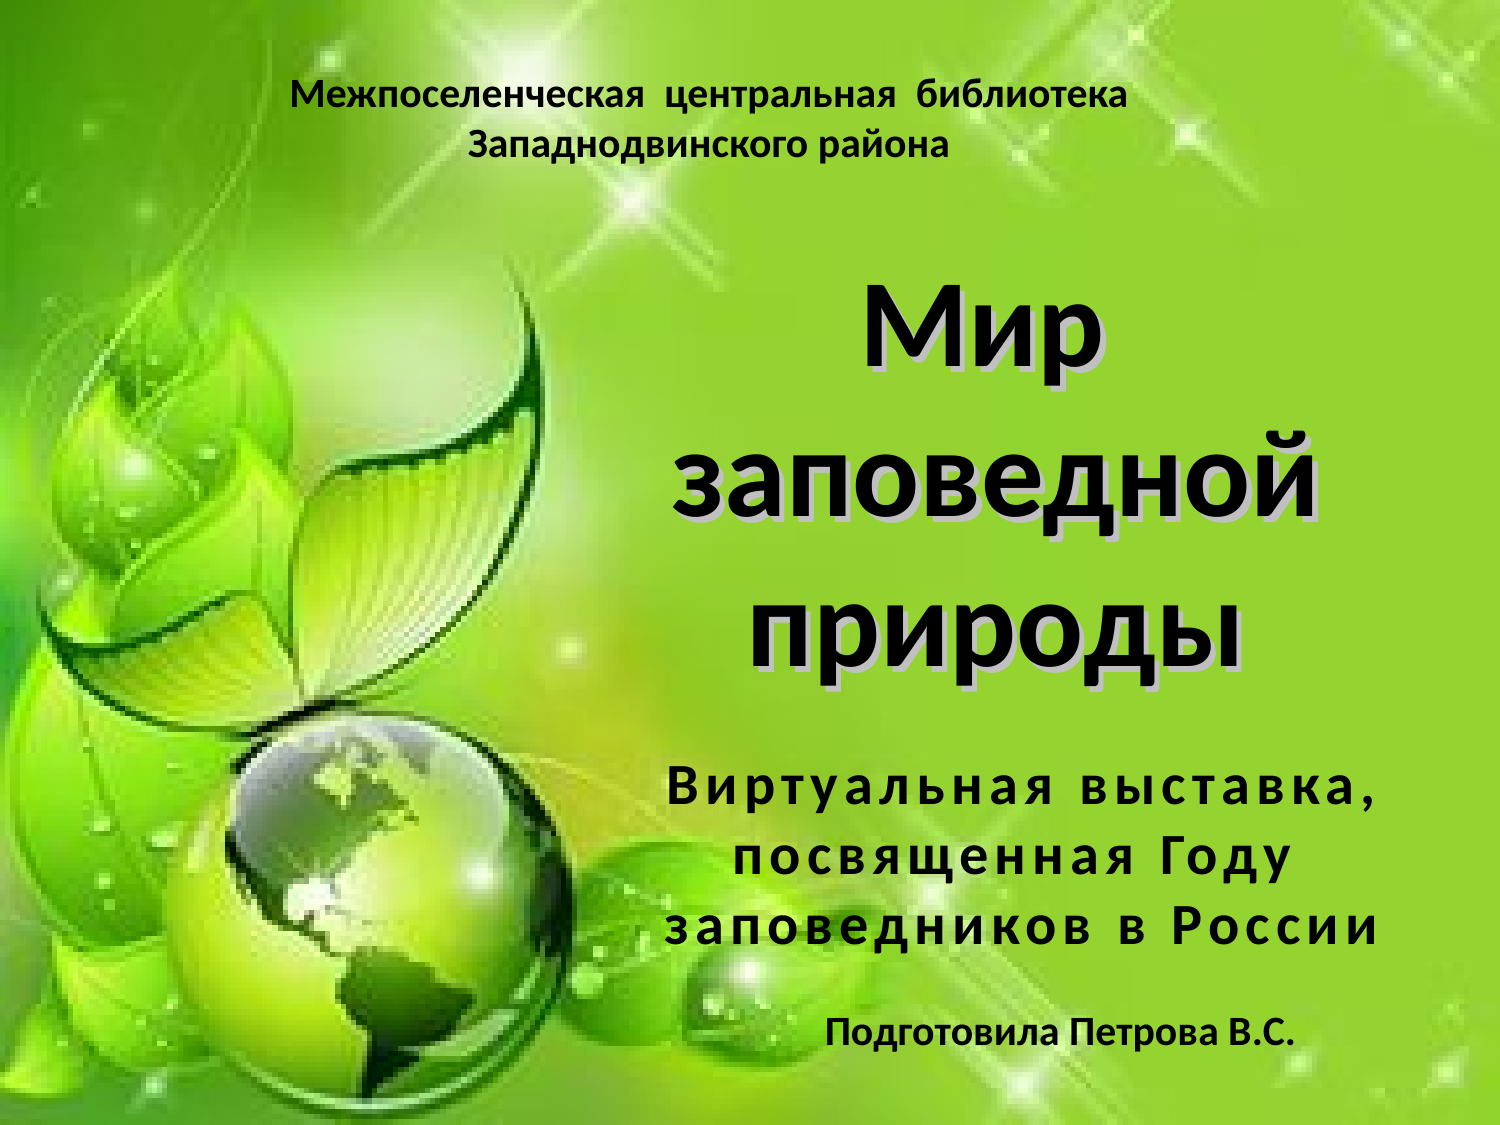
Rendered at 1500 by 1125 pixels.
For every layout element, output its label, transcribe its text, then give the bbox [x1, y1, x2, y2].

picture [0, 0, 1500, 1125]
text_box Межпоселенческая центральная библиотека Западнодвинского района [176, 59, 1242, 174]
text_box Мир заповедной природы [516, 234, 1477, 699]
text_box Подготовила Петрова В.С. [715, 996, 1406, 1061]
text_box Виртуальная выставка, посвященная Году заповедников в России [649, 738, 1394, 963]
